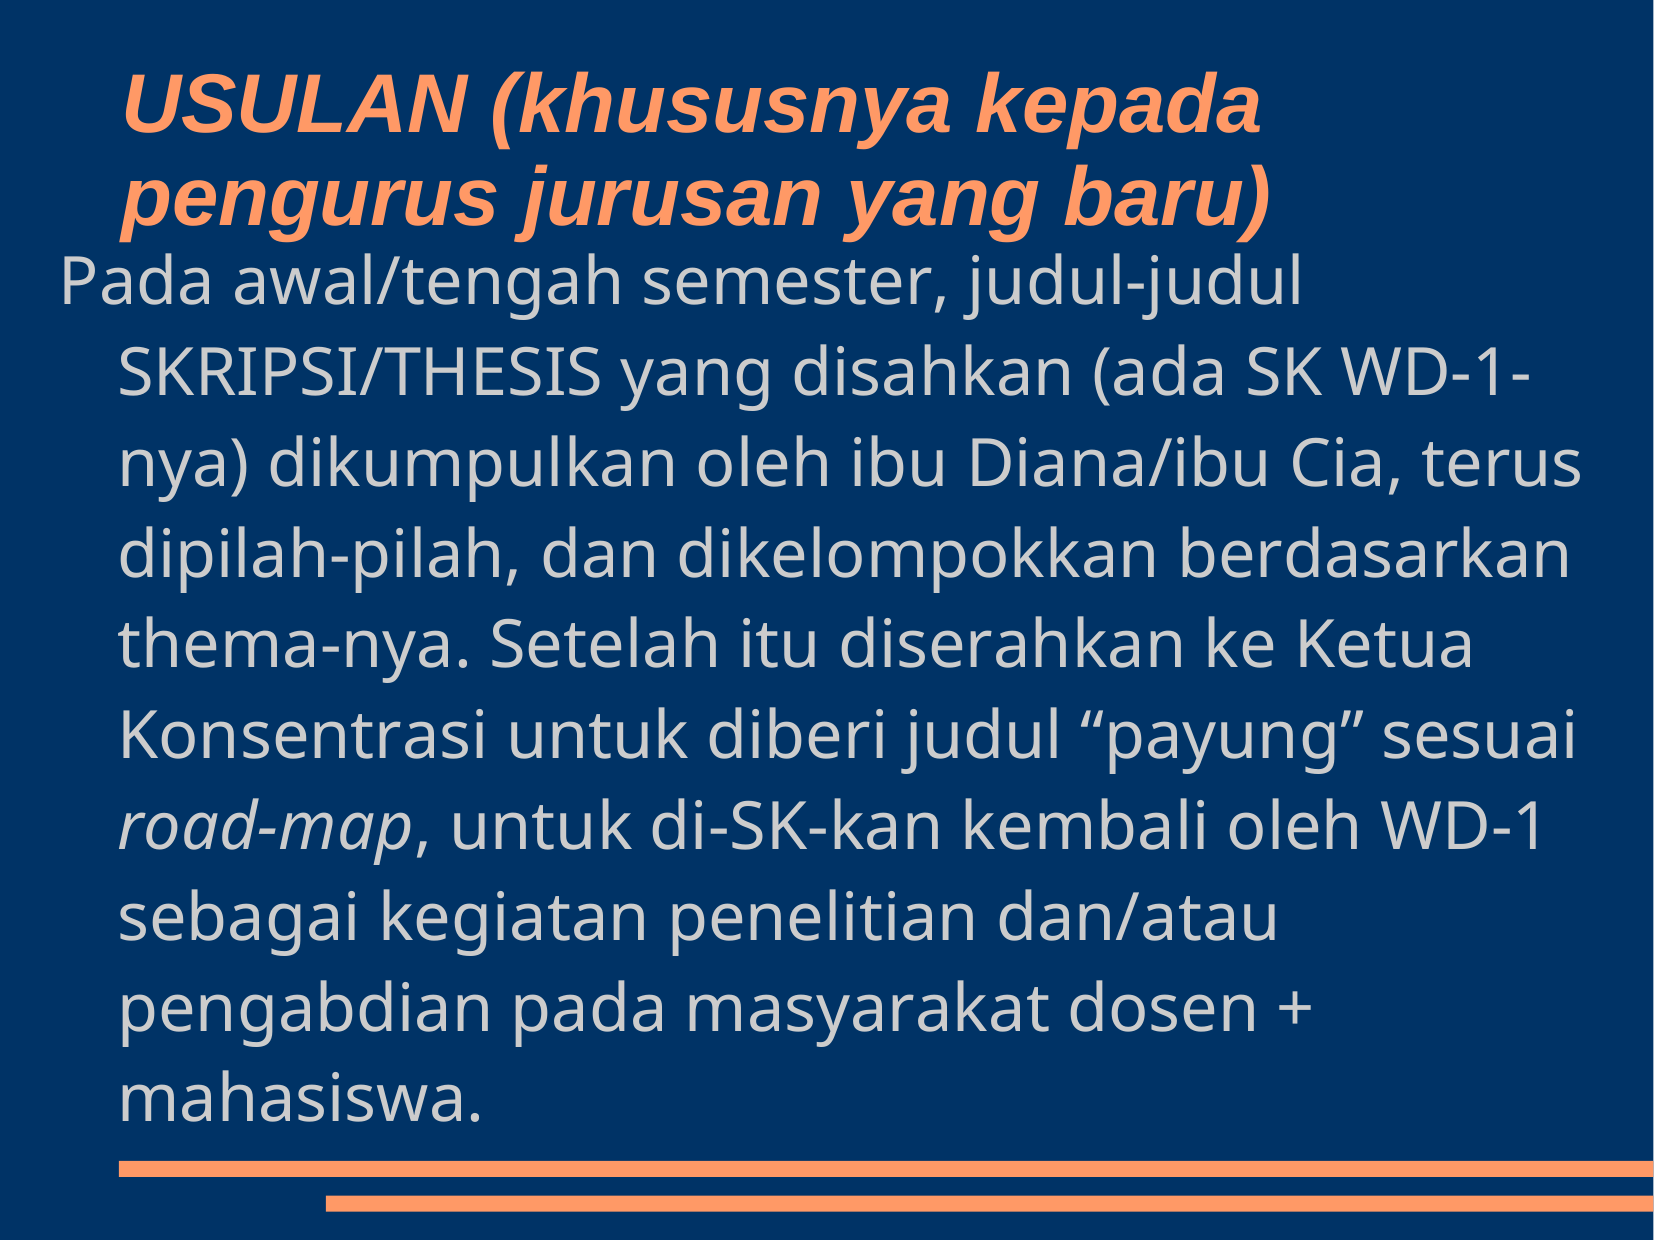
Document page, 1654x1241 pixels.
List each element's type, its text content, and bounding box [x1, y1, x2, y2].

title USULAN (khususnya kepada pengurus jurusan yang baru) [121, 53, 1534, 247]
subtitle Pada awal/tengah semester, judul-judul SKRIPSI/THESIS yang disahkan (ada SK WD-1-nya) dikumpulkan oleh ibu Diana/ibu Cia, terus dipilah-pilah, dan dikelompokkan berdasarkan thema-nya. Setelah itu diserahkan ke Ketua Konsentrasi untuk diberi judul “payung” sesuai road-map, untuk di-SK-kan kembali oleh WD-1 sebagai kegiatan penelitian dan/atau pengabdian pada masyarakat dosen + mahasiswa. [59, 282, 1625, 1093]
